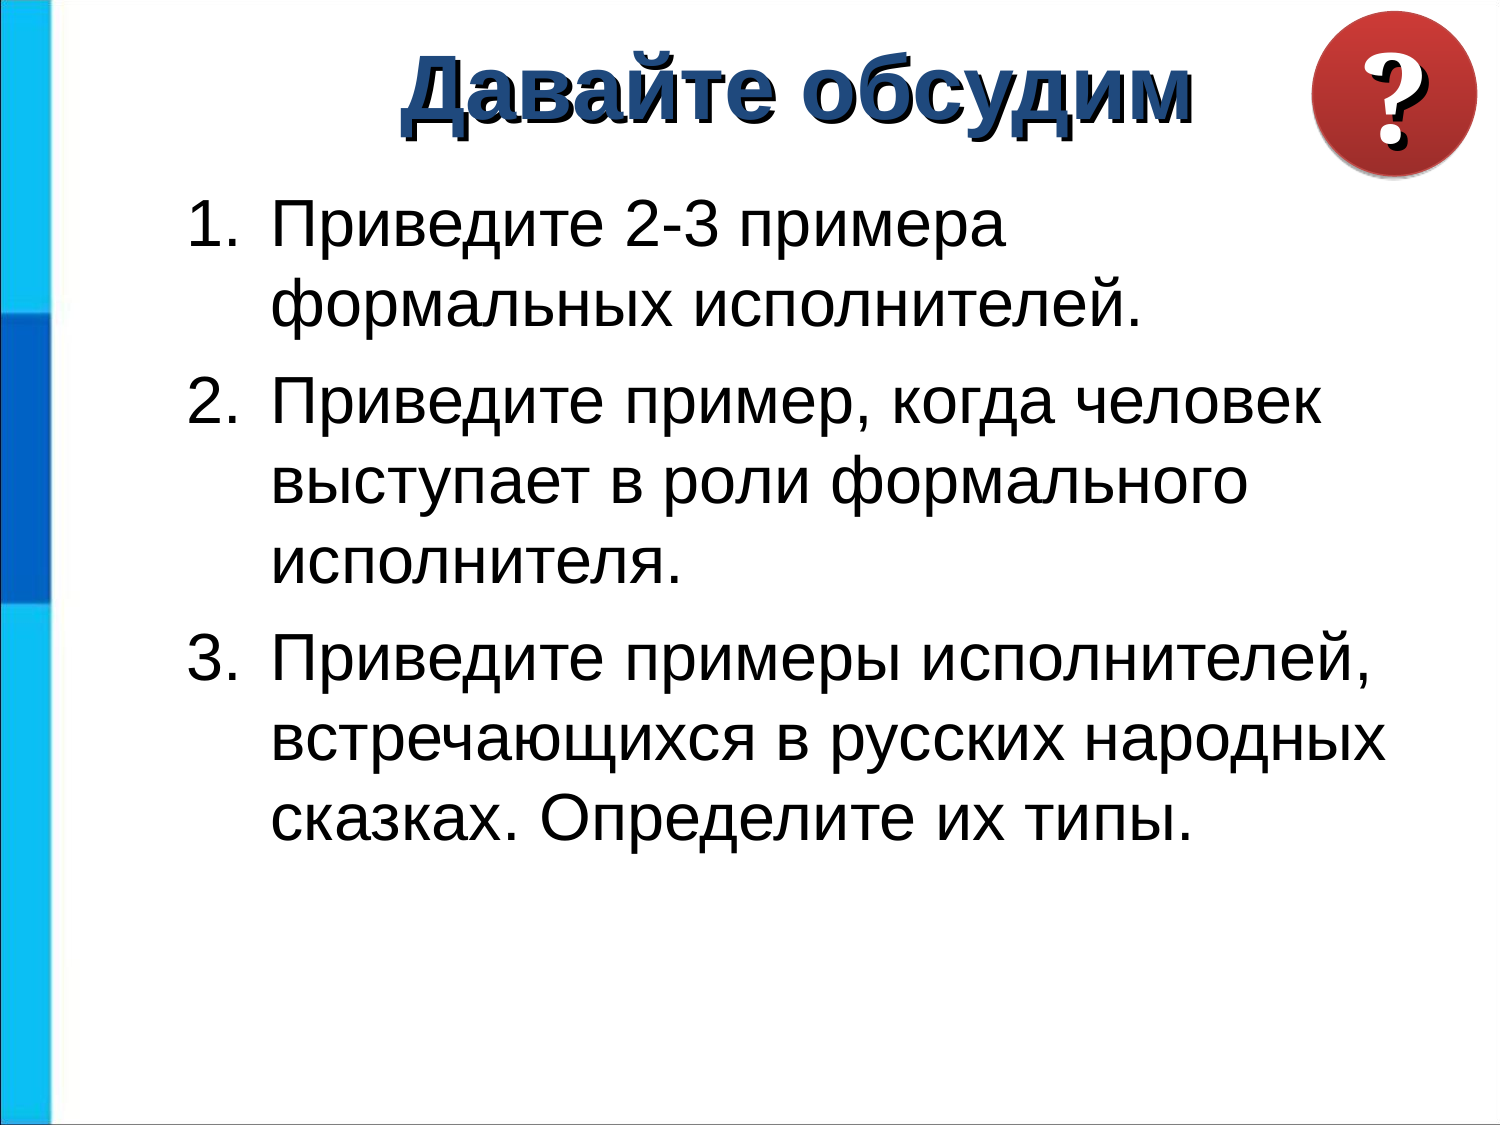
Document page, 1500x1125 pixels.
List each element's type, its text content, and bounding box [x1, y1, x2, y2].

list Приведите 2-3 примера формальных исполнителей. Приведите пример, когда человек выступает в роли формального исполнителя. Приведите примеры исполнителей, встречающихся в русских народных сказках. Определите их типы. [171, 172, 1425, 1005]
picture [0, 0, 1500, 1125]
title Давайте обсудим [171, 30, 1341, 135]
text_box ? [1312, 11, 1477, 176]
